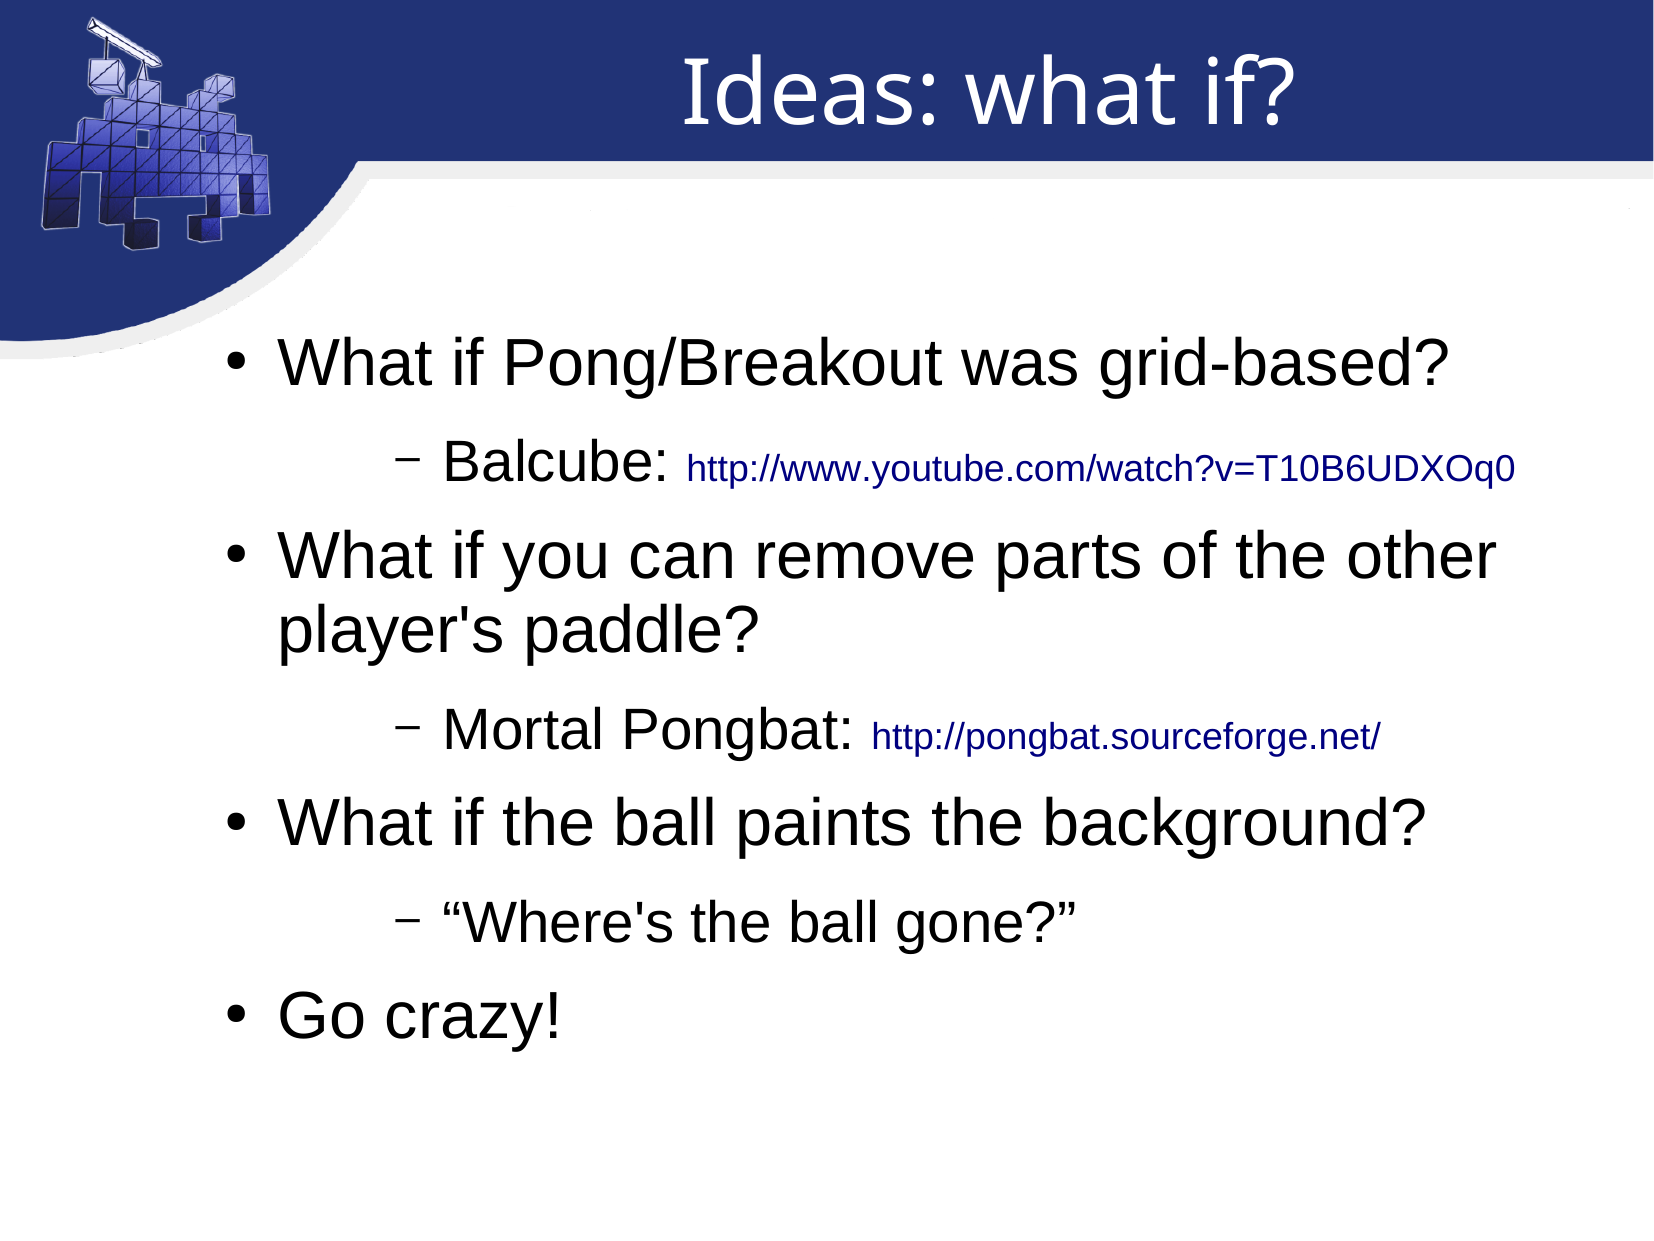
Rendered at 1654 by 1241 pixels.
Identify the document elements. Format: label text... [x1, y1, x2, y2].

list What if Pong/Breakout was grid-based? Balcube: http://www.youtube.com/watch?v=T10B6UDXOq0 What if you can remove parts of the other player's paddle? Mortal Pongbat: http://pongbat.sourceforge.net/ What if the ball paints the background? “Where's the ball gone?” Go crazy! [206, 324, 1595, 1078]
title Ideas: what if? [354, 35, 1625, 142]
picture [0, 0, 1654, 443]
